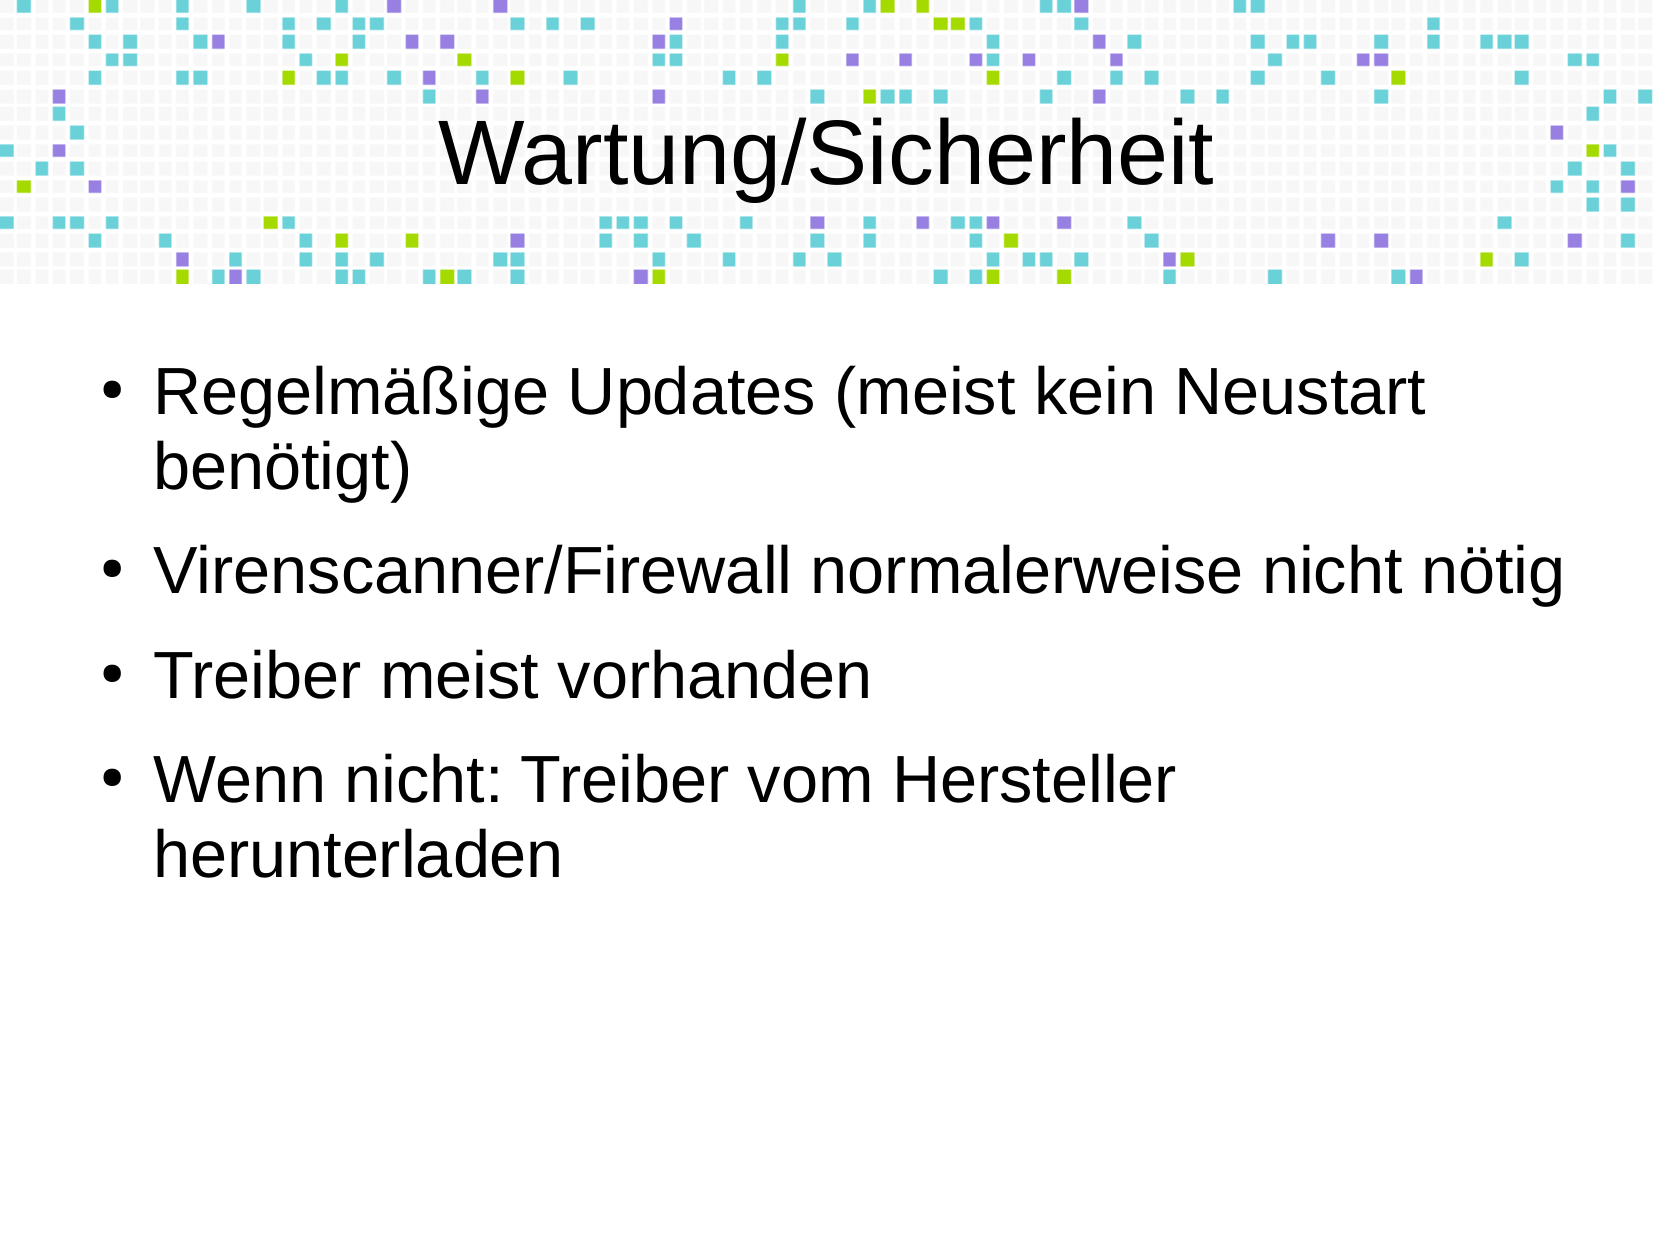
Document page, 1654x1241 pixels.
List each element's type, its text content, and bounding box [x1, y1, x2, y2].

title Wartung/Sicherheit [82, 49, 1571, 257]
list Regelmäßige Updates (meist kein Neustart benötigt) Virenscanner/Firewall normalerweise nicht nötig Treiber meist vorhanden Wenn nicht: Treiber vom Hersteller herunterladen [82, 354, 1571, 1010]
picture [0, 0, 1654, 284]
